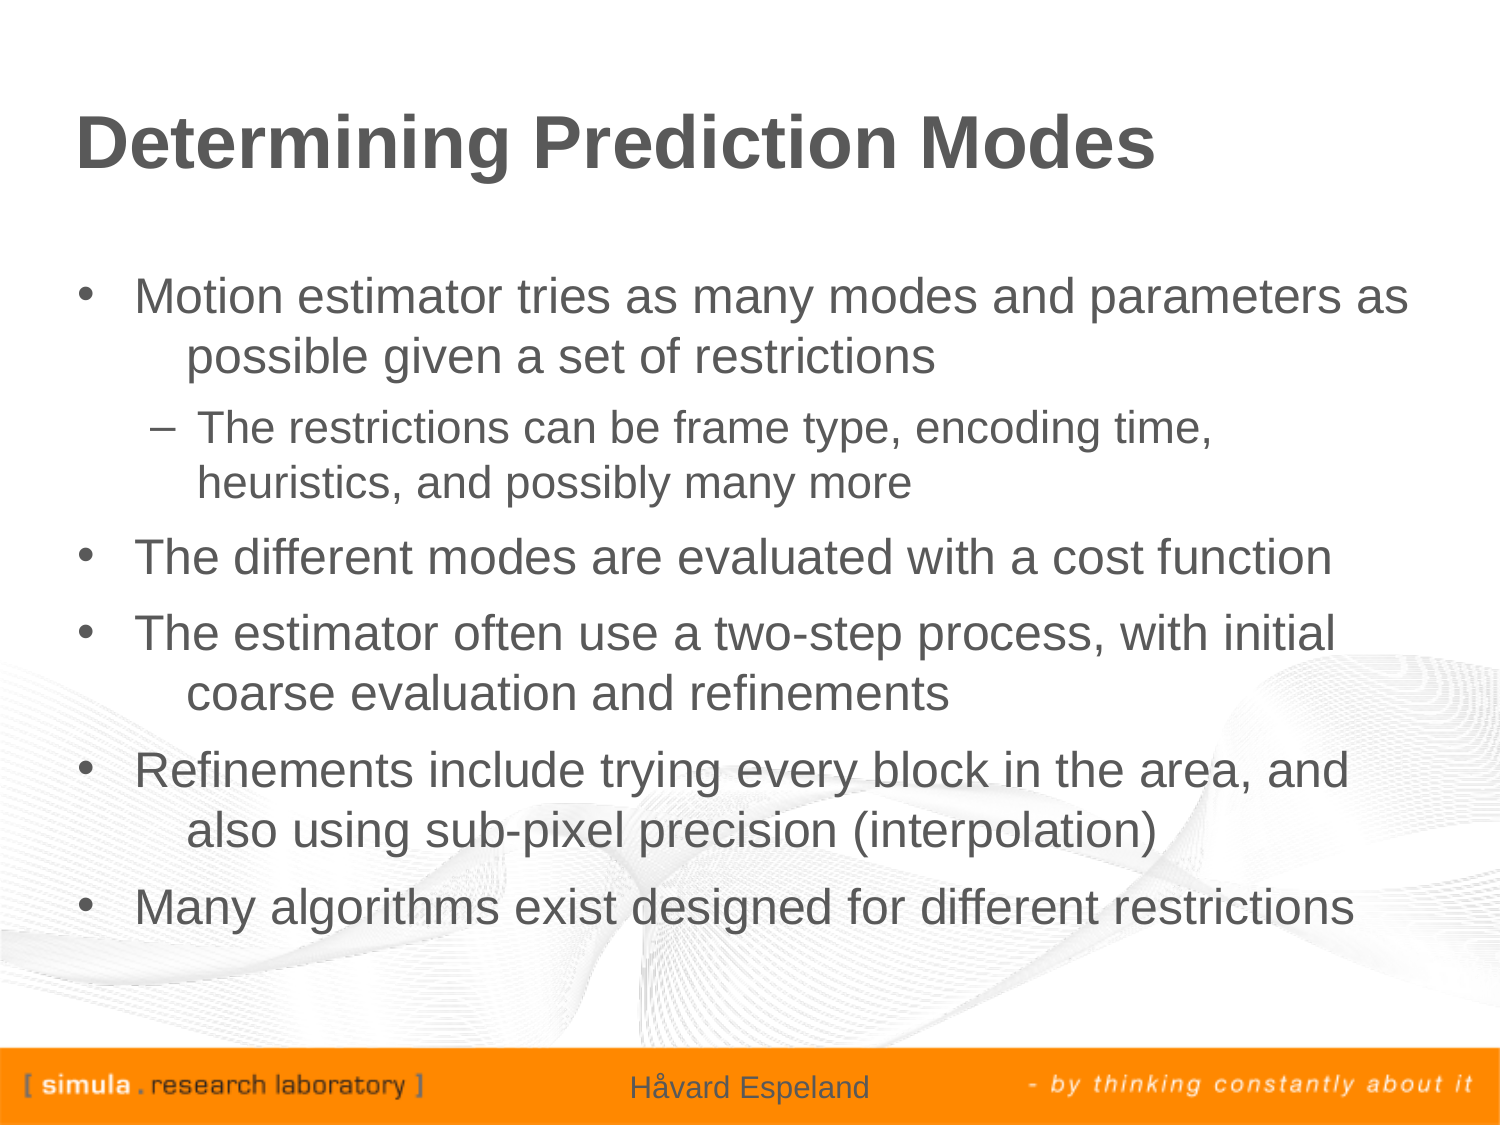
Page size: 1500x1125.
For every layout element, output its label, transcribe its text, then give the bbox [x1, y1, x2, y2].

title Determining Prediction Modes [75, 44, 1425, 233]
list Motion estimator tries as many modes and parameters as possible given a set of restrictions The restrictions can be frame type, encoding time, heuristics, and possibly many more The different modes are evaluated with a cost function The estimator often use a two-step process, with initial coarse evaluation and refinements Refinements include trying every block in the area, and also using sub-pixel precision (interpolation) Many algorithms exist designed for different restrictions [75, 263, 1425, 1006]
picture [0, 654, 1500, 1125]
